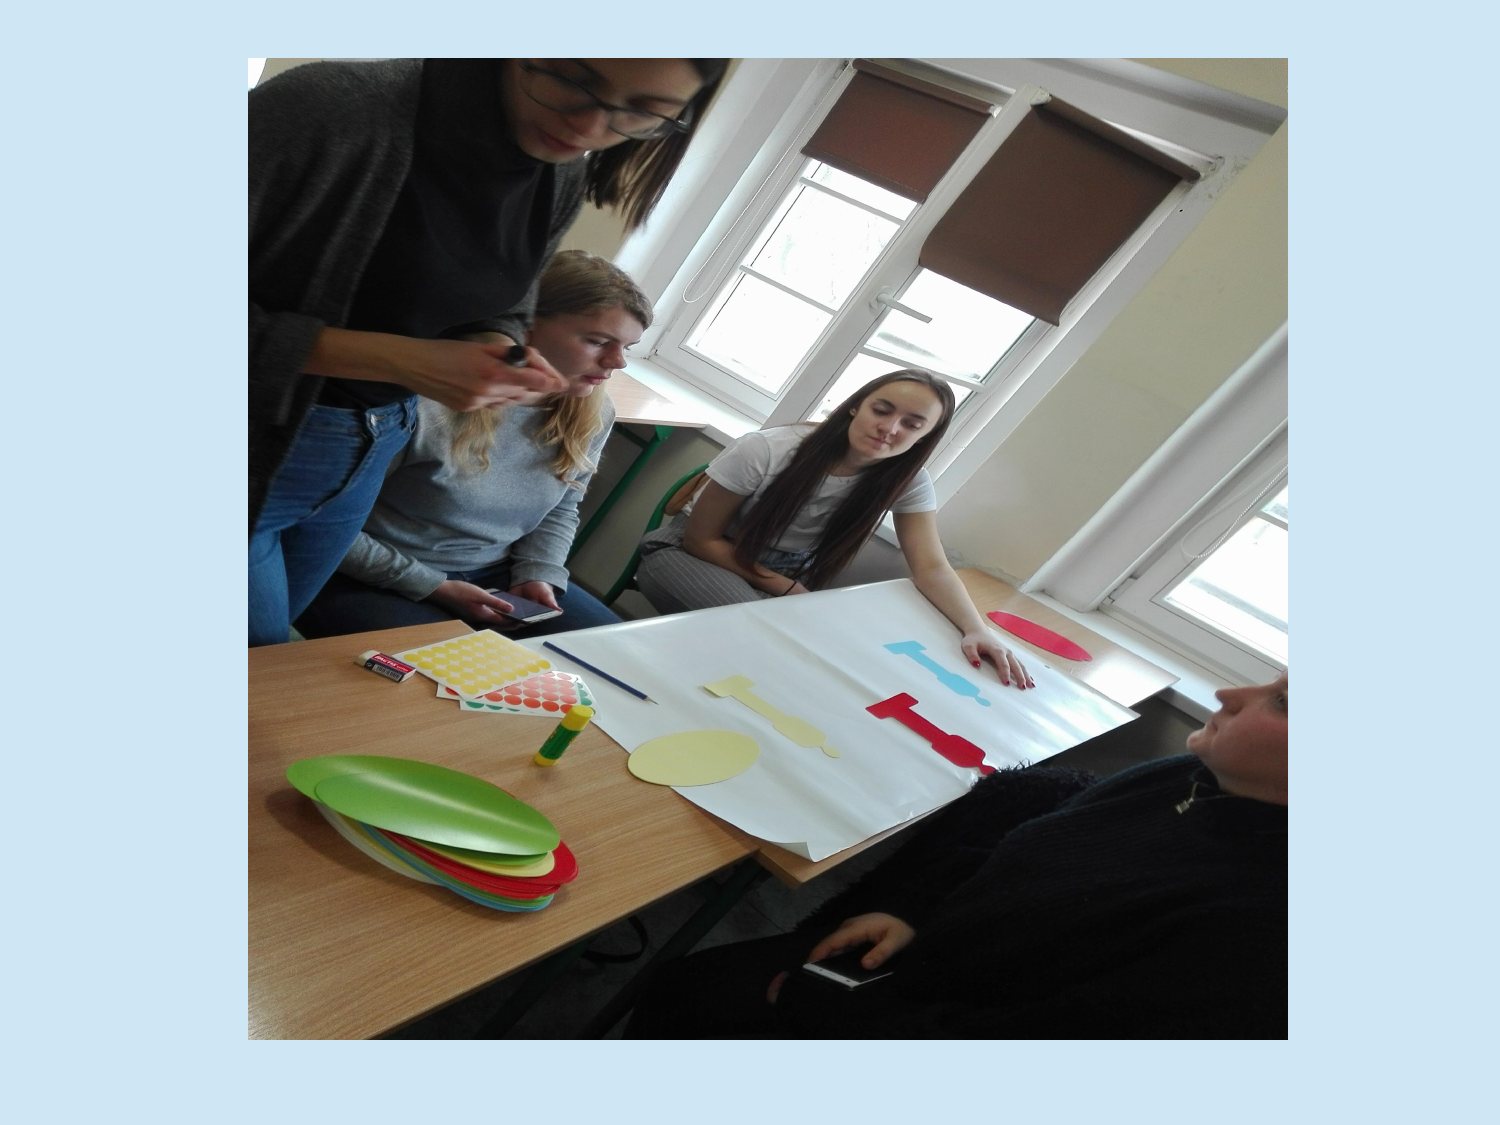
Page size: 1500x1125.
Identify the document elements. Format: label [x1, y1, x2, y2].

picture [248, 58, 1288, 1040]
